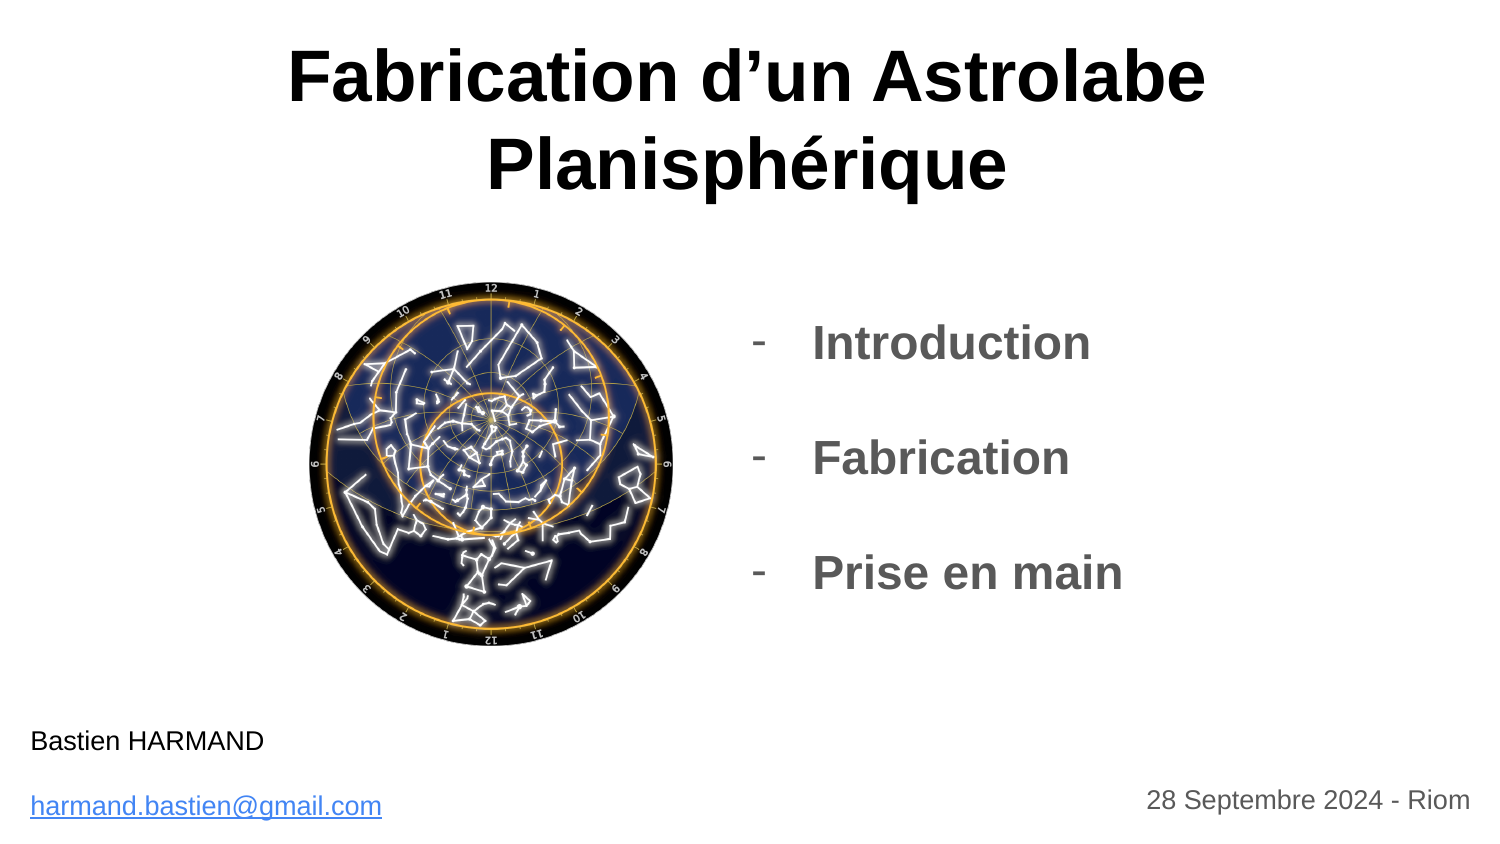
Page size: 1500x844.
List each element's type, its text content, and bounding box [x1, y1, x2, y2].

text_box Fabrication d’un Astrolabe Planisphérique [15, 13, 1481, 219]
text_box 28 Septembre 2024 - Riom [1131, 767, 1489, 833]
text_box Bastien HARMAND harmand.bastien@gmail.com [15, 708, 457, 823]
picture [309, 282, 673, 646]
text_box Introduction Fabrication Prise en main [722, 296, 1254, 632]
